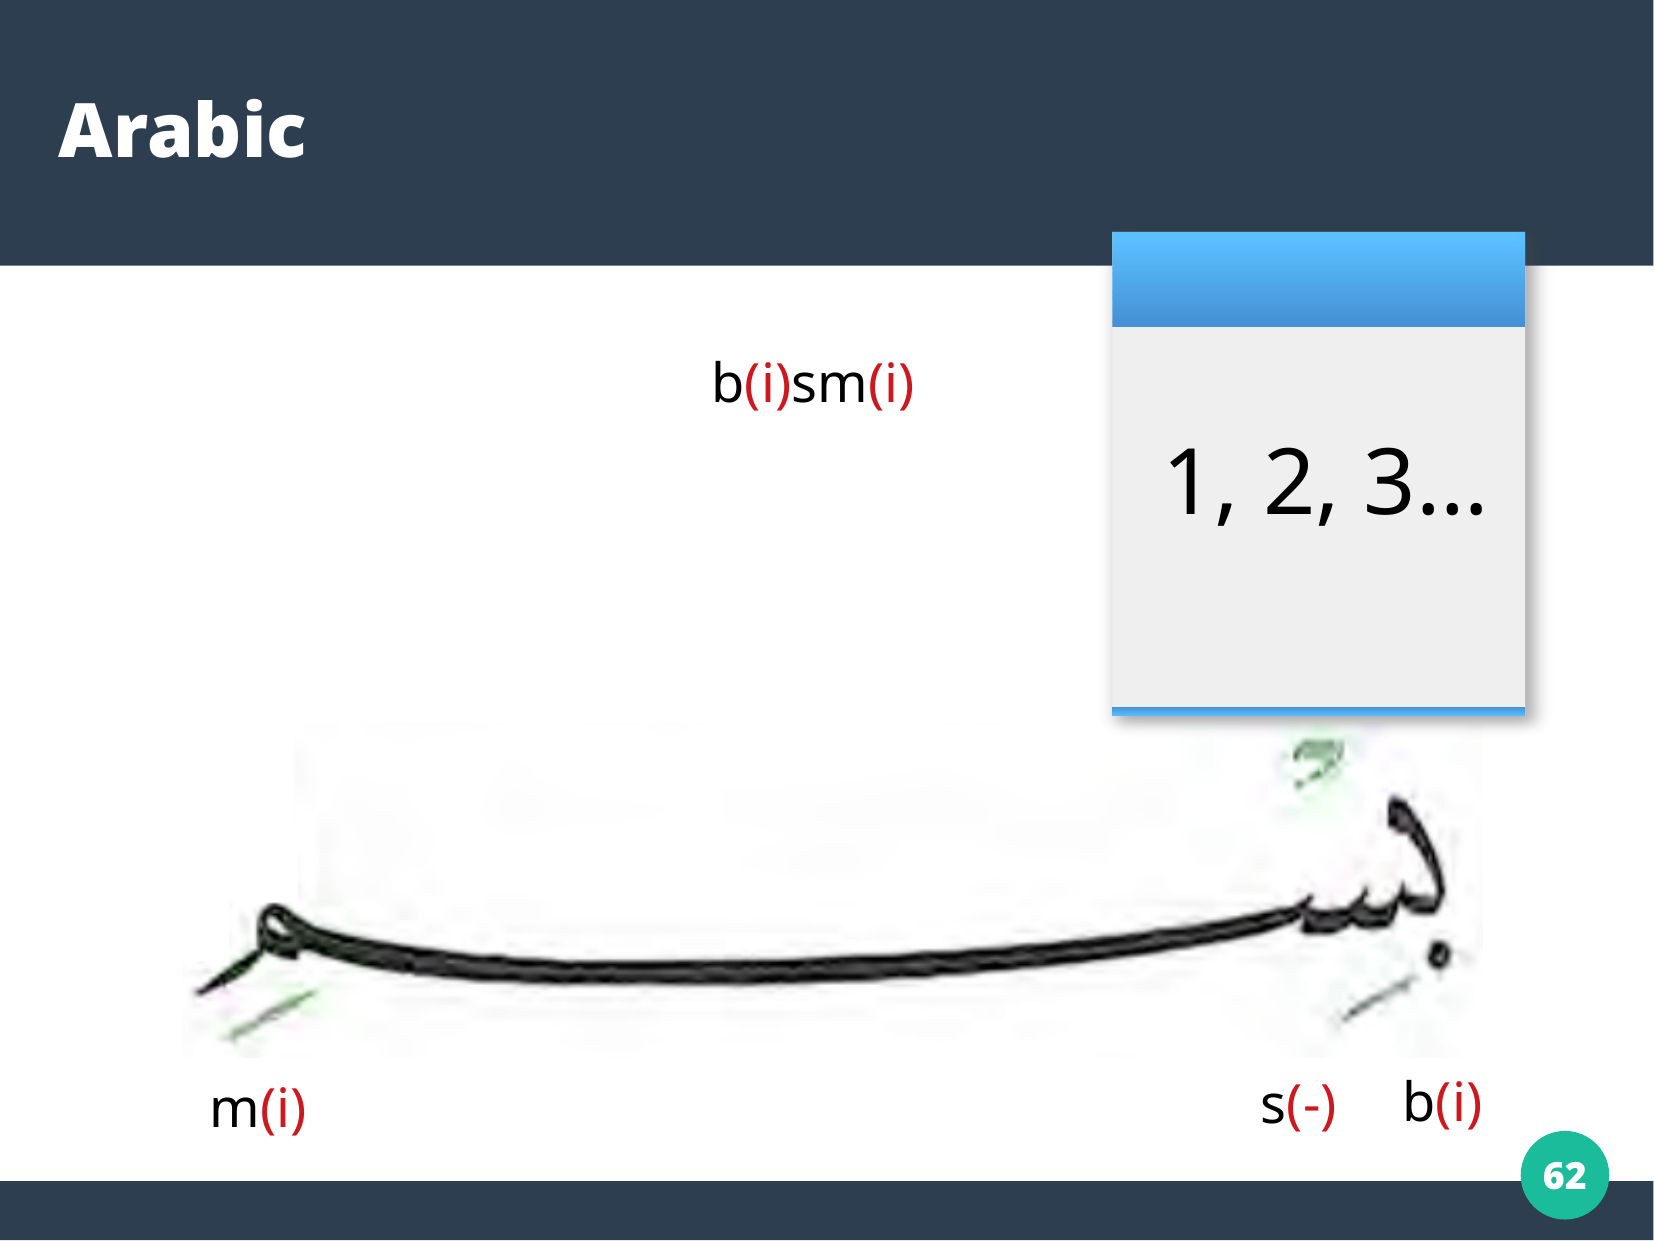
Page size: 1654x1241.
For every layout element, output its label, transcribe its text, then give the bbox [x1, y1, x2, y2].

text_box s(-) [1246, 1057, 1388, 1146]
text_box m(i) [194, 1061, 343, 1146]
title Arabic [59, 49, 1595, 207]
text_box b(i)sm(i) [696, 336, 993, 438]
picture [182, 207, 1571, 1058]
text_box b(i) [1387, 1056, 1518, 1146]
